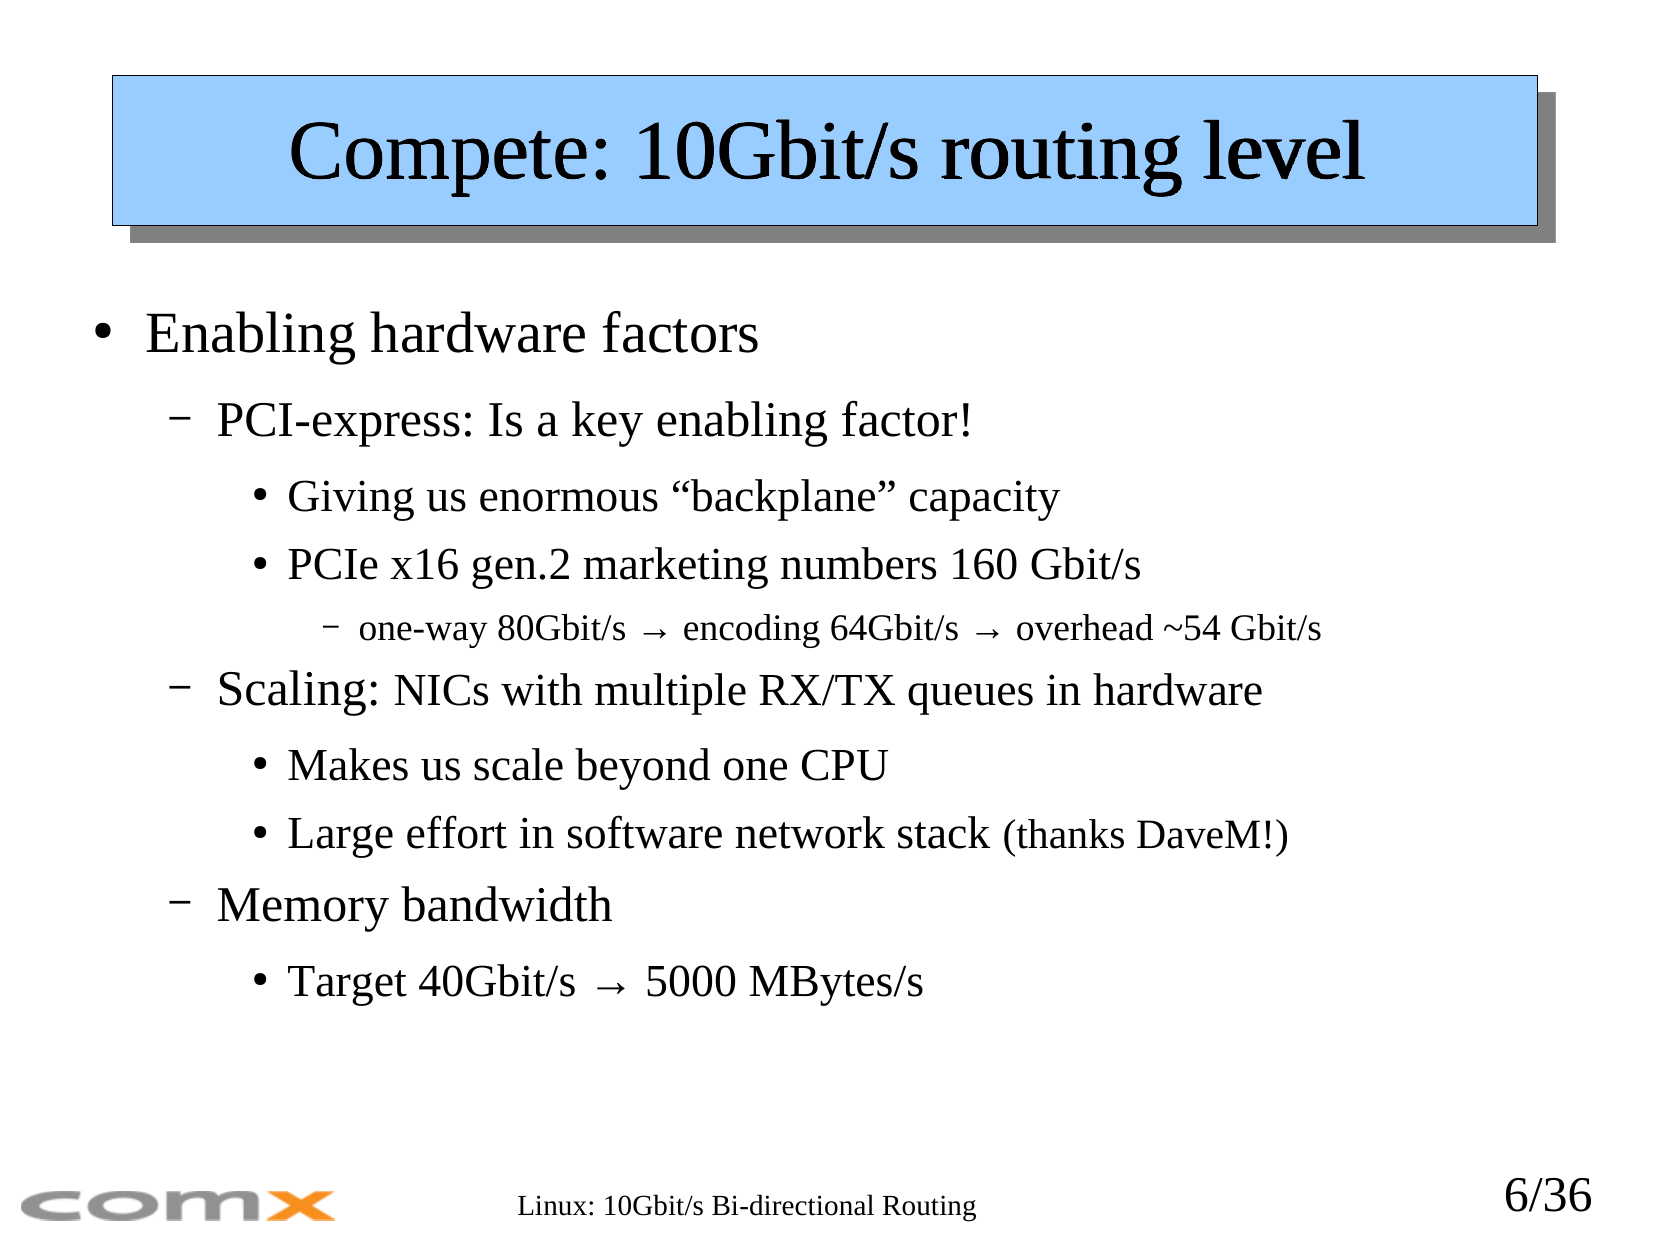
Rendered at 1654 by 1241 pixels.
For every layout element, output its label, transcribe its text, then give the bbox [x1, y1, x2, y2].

picture [21, 1191, 335, 1221]
list Enabling hardware factors PCI-express: Is a key enabling factor! Giving us enormous “backplane” capacity PCIe x16 gen.2 marketing numbers 160 Gbit/s one-way 80Gbit/s → encoding 64Gbit/s → overhead ~54 Gbit/s Scaling: NICs with multiple RX/TX queues in hardware Makes us scale beyond one CPU Large effort in software network stack (thanks DaveM!) Memory bandwidth Target 40Gbit/s → 5000 MBytes/s [75, 300, 1576, 1058]
title Compete: 10Gbit/s routing level [116, 90, 1538, 211]
